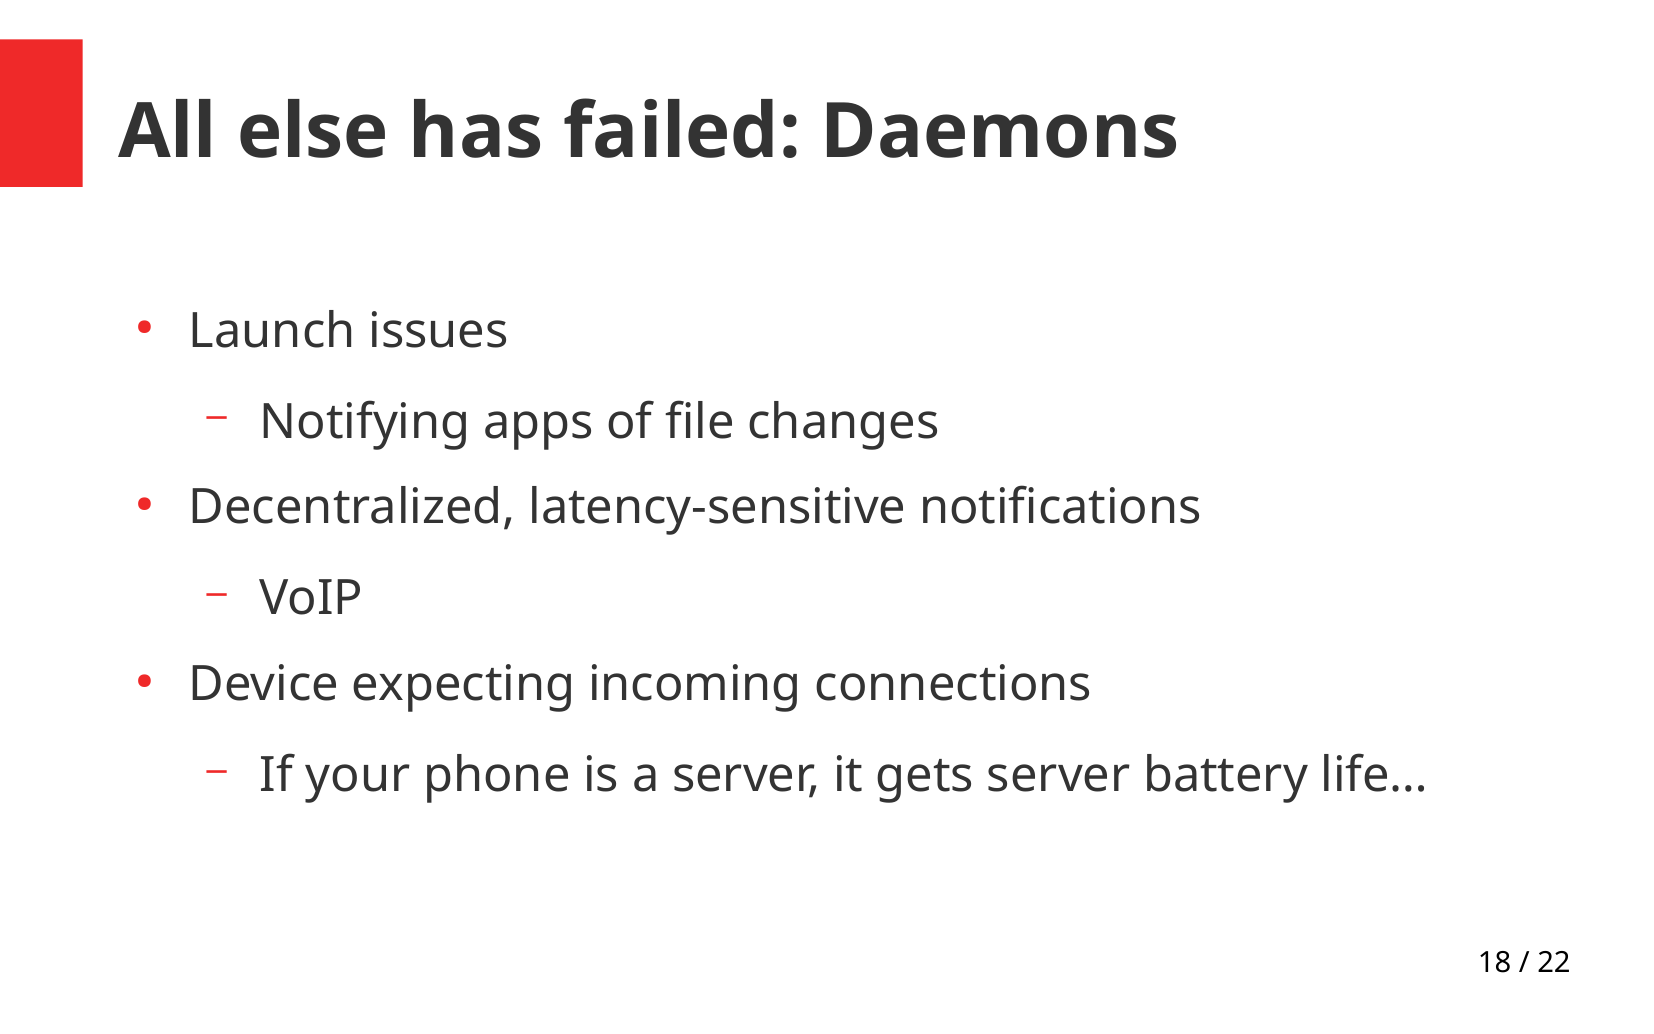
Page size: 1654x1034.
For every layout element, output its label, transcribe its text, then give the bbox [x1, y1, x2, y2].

title All else has failed: Daemons [118, 41, 1571, 214]
list Launch issues Notifying apps of file changes Decentralized, latency-sensitive notifications VoIP Device expecting incoming connections If your phone is a server, it gets server battery life… [118, 295, 1536, 895]
